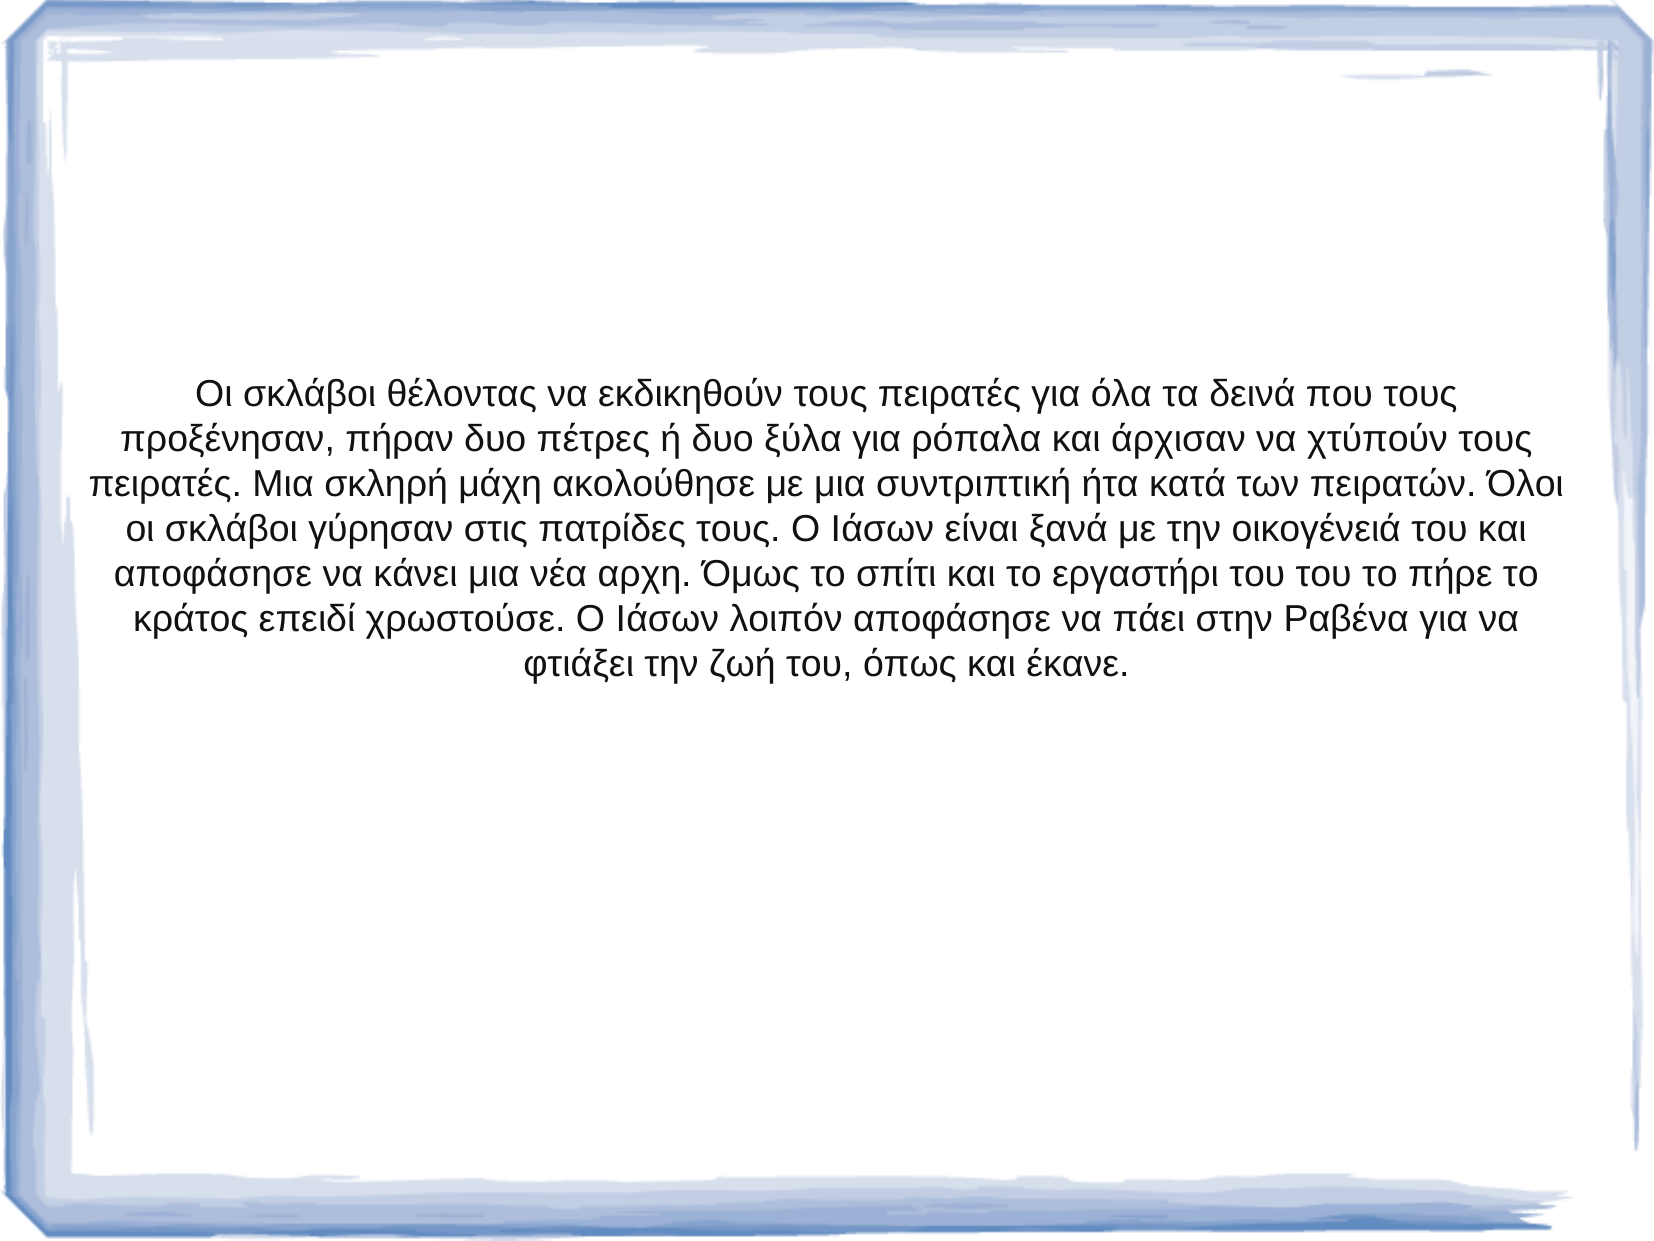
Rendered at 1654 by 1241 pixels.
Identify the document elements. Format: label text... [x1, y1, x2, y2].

subtitle Οι σκλάβοι θέλοντας να εκδικηθούν τους πειρατές για όλα τα δεινά που τους προξένησαν, πήραν δυο πέτρες ή δυο ξύλα για ρόπαλα και άρχισαν να χτύπούν τους πειρατές. Μια σκληρή μάχη ακολούθησε με μια συντριπτική ήτα κατά των πειρατών. Όλοι οι σκλάβοι γύρησαν στις πατρίδες τους. Ο Ιάσων είναι ξανά με την οικογένειά του και αποφάσησε να κάνει μια νέα αρχη. Όμως το σπίτι και το εργαστήρι του του το πήρε το κράτος επειδί χρωστούσε. Ο Ιάσων λοιπόν αποφάσησε να πάει στην Ραβένα για να φτιάξει την ζωή του, όπως και έκανε. [82, 49, 1571, 1004]
